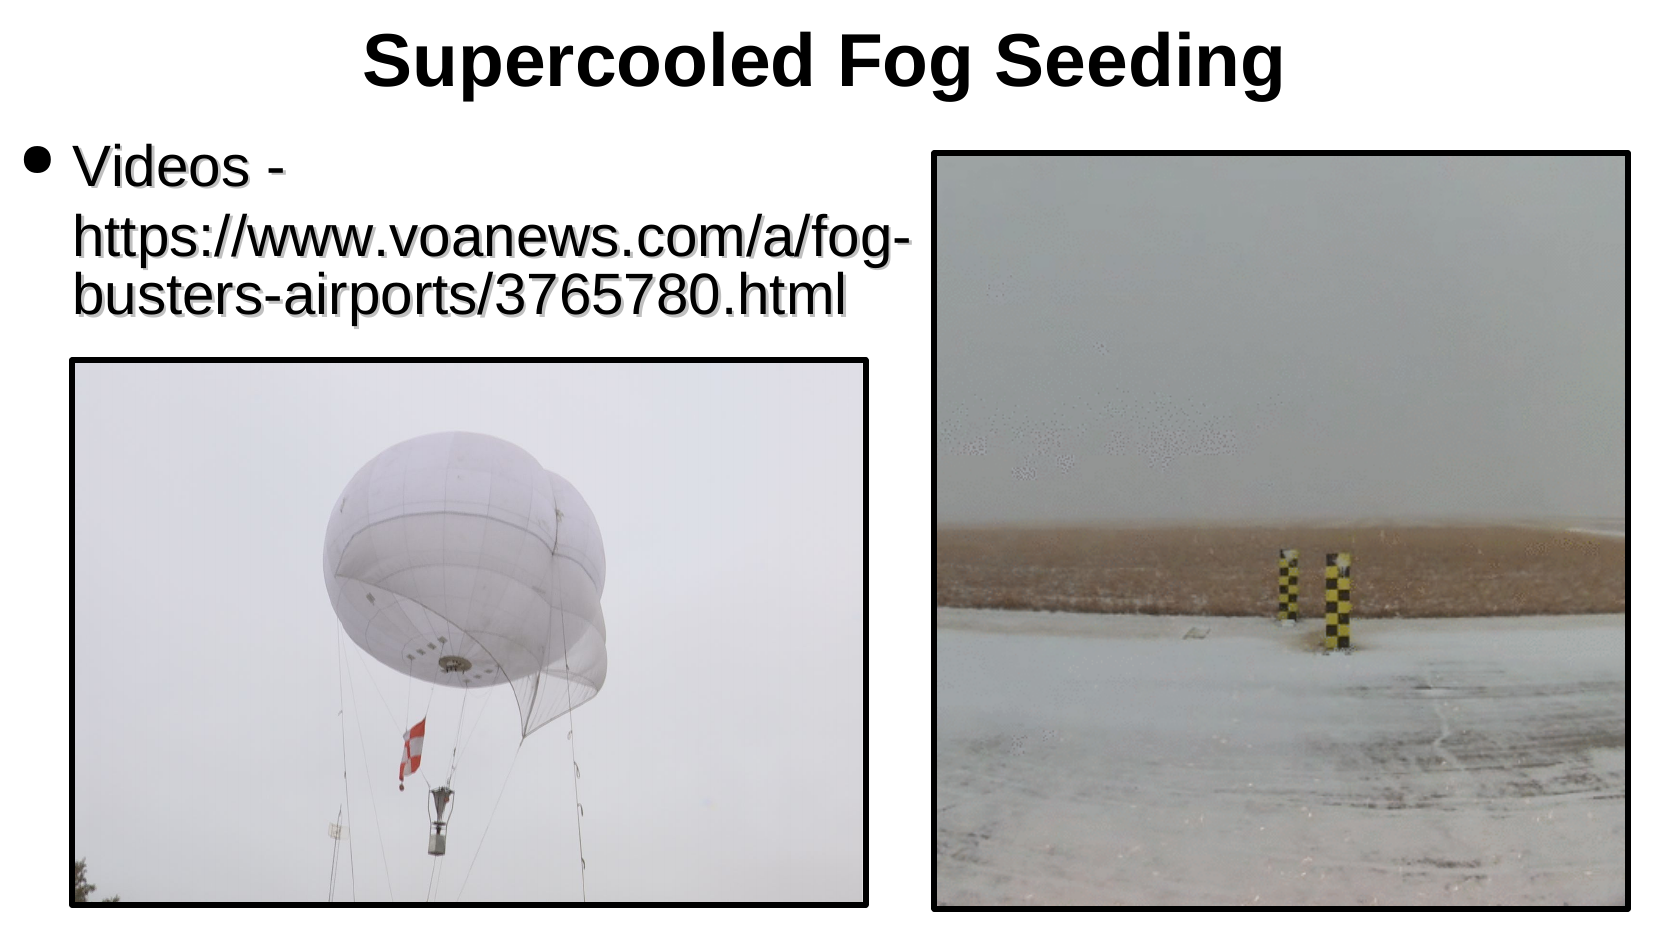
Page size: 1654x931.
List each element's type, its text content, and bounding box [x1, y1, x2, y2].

text_box Videos - https://www.voanews.com/a/fog-busters-airports/3765780.html [4, 120, 938, 276]
picture [937, 155, 1625, 906]
picture [75, 363, 863, 903]
title Supercooled Fog Seeding [0, 5, 1654, 107]
